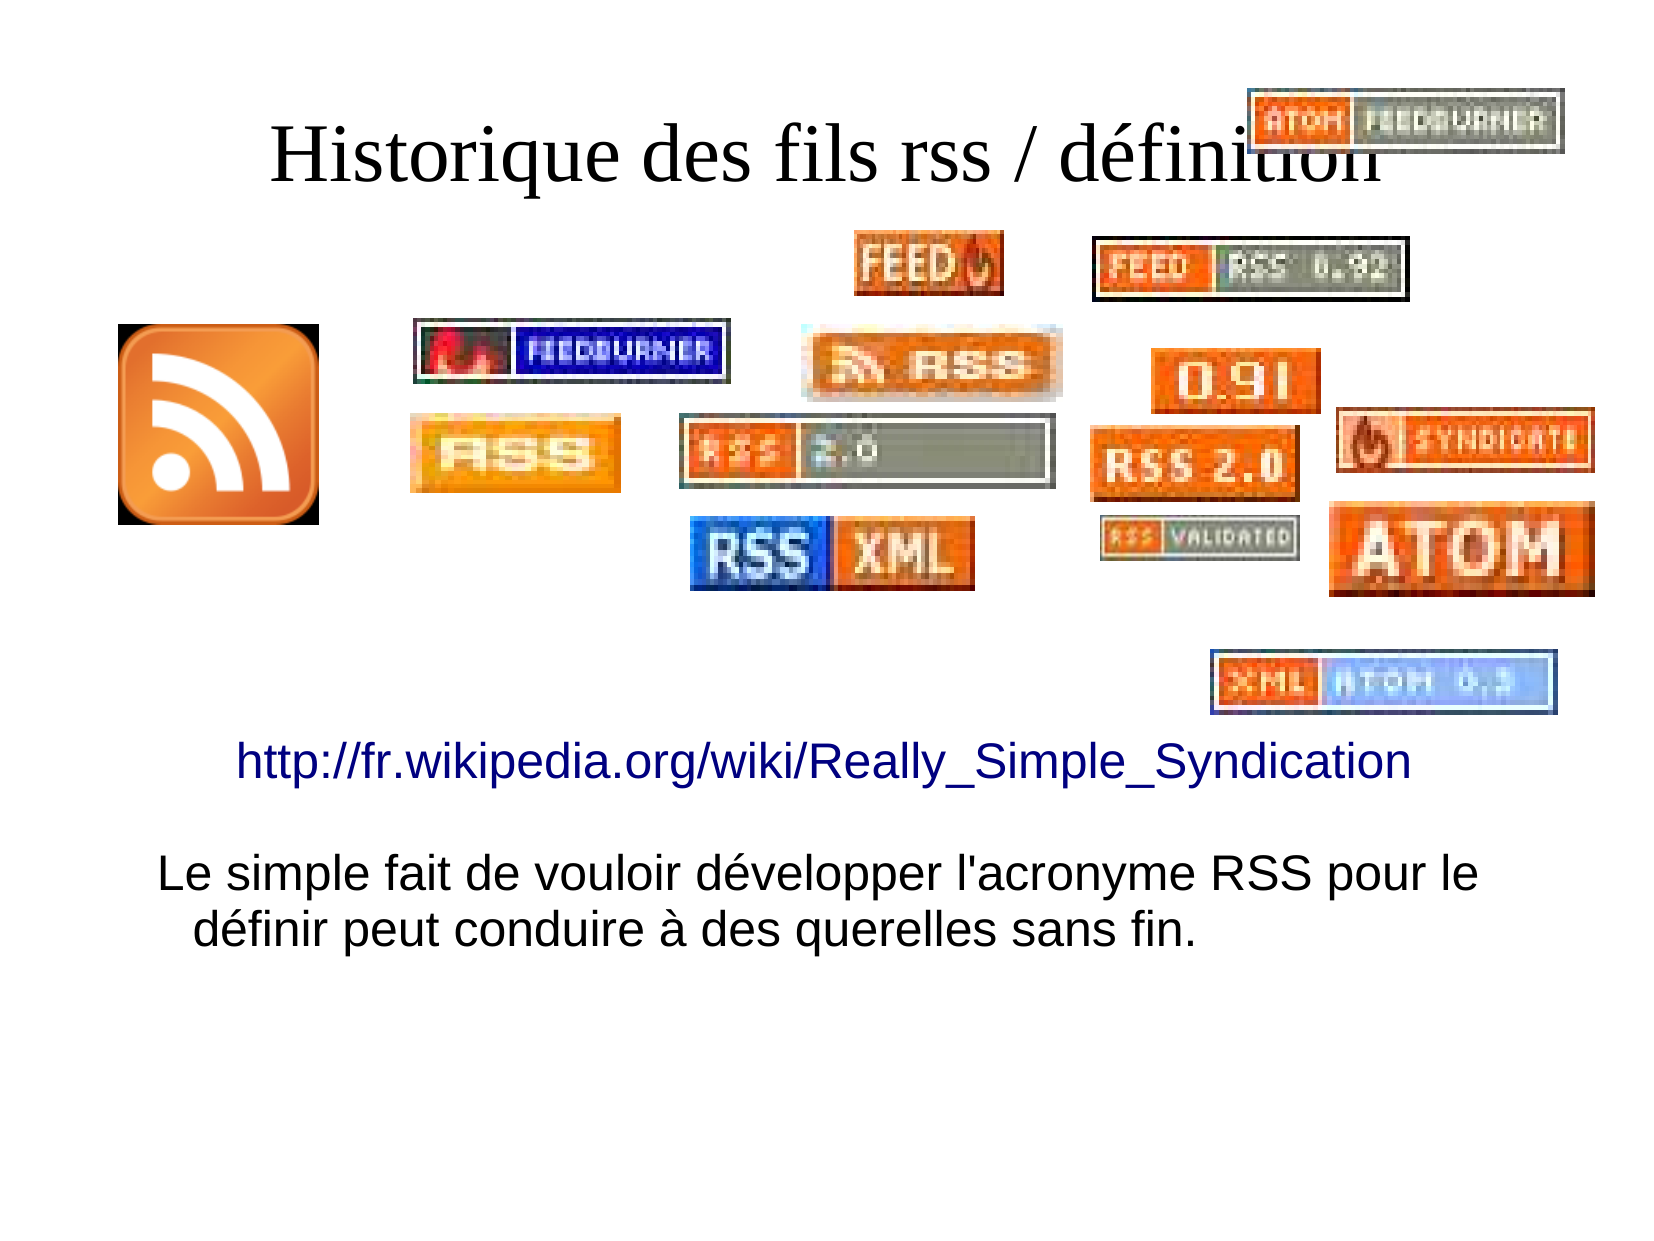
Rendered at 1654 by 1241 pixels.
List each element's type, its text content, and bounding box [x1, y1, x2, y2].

picture [1210, 649, 1558, 715]
picture [1151, 348, 1321, 414]
picture [1092, 236, 1410, 302]
picture [690, 516, 975, 591]
picture [1090, 425, 1300, 502]
picture [413, 318, 731, 384]
picture [679, 413, 1056, 489]
picture [1247, 88, 1565, 154]
title Historique des fils rss / définition [82, 49, 1571, 257]
picture [1336, 407, 1595, 473]
picture [854, 230, 1004, 296]
picture [118, 324, 319, 525]
picture [1100, 515, 1300, 562]
picture [410, 413, 621, 493]
picture [1329, 501, 1595, 597]
text_box http://fr.wikipedia.org/wiki/Really_Simple_Syndication Le simple fait de vouloir développer l'acronyme RSS pour le définir peut conduire à des querelles sans fin. [121, 620, 1534, 1127]
picture [801, 324, 1063, 402]
